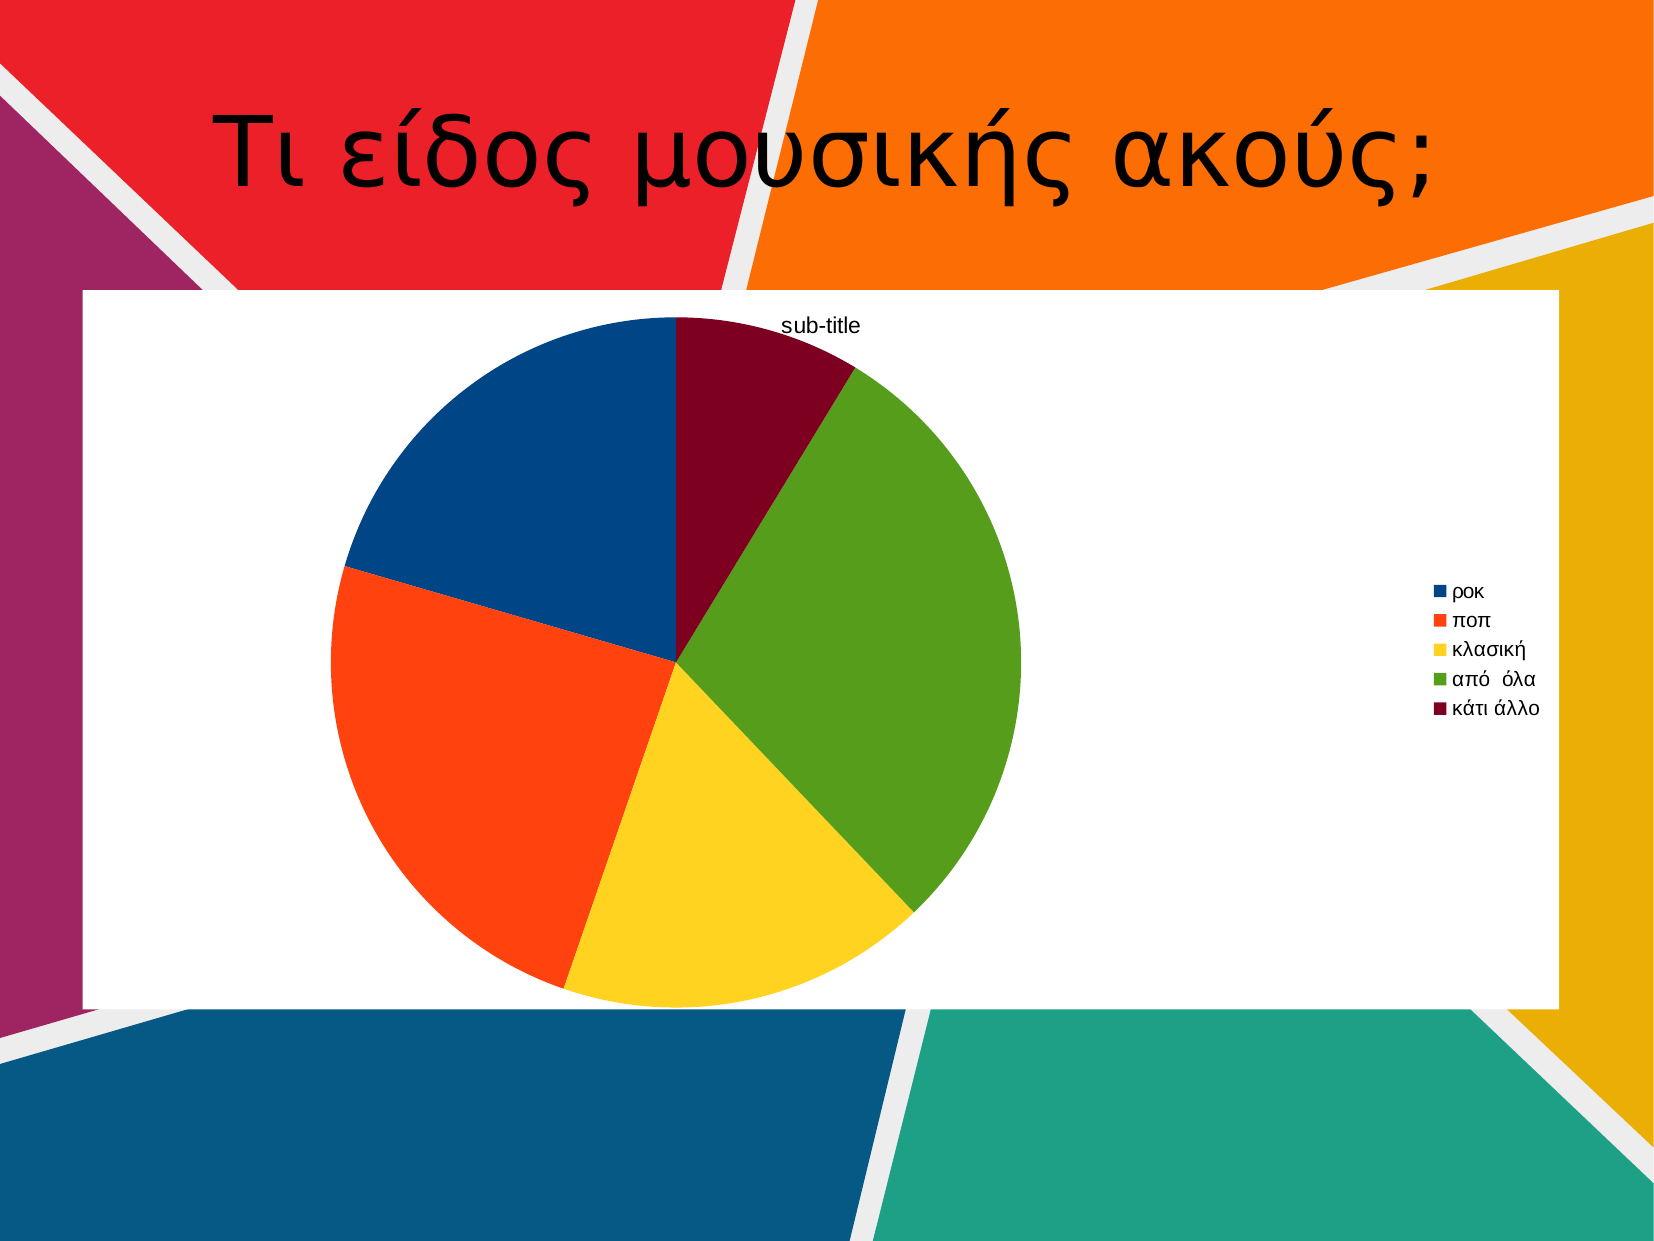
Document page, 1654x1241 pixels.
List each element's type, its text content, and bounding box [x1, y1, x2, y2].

chart [82, 290, 1560, 1010]
title Τι είδος μουσικής ακούς; [82, 49, 1571, 257]
